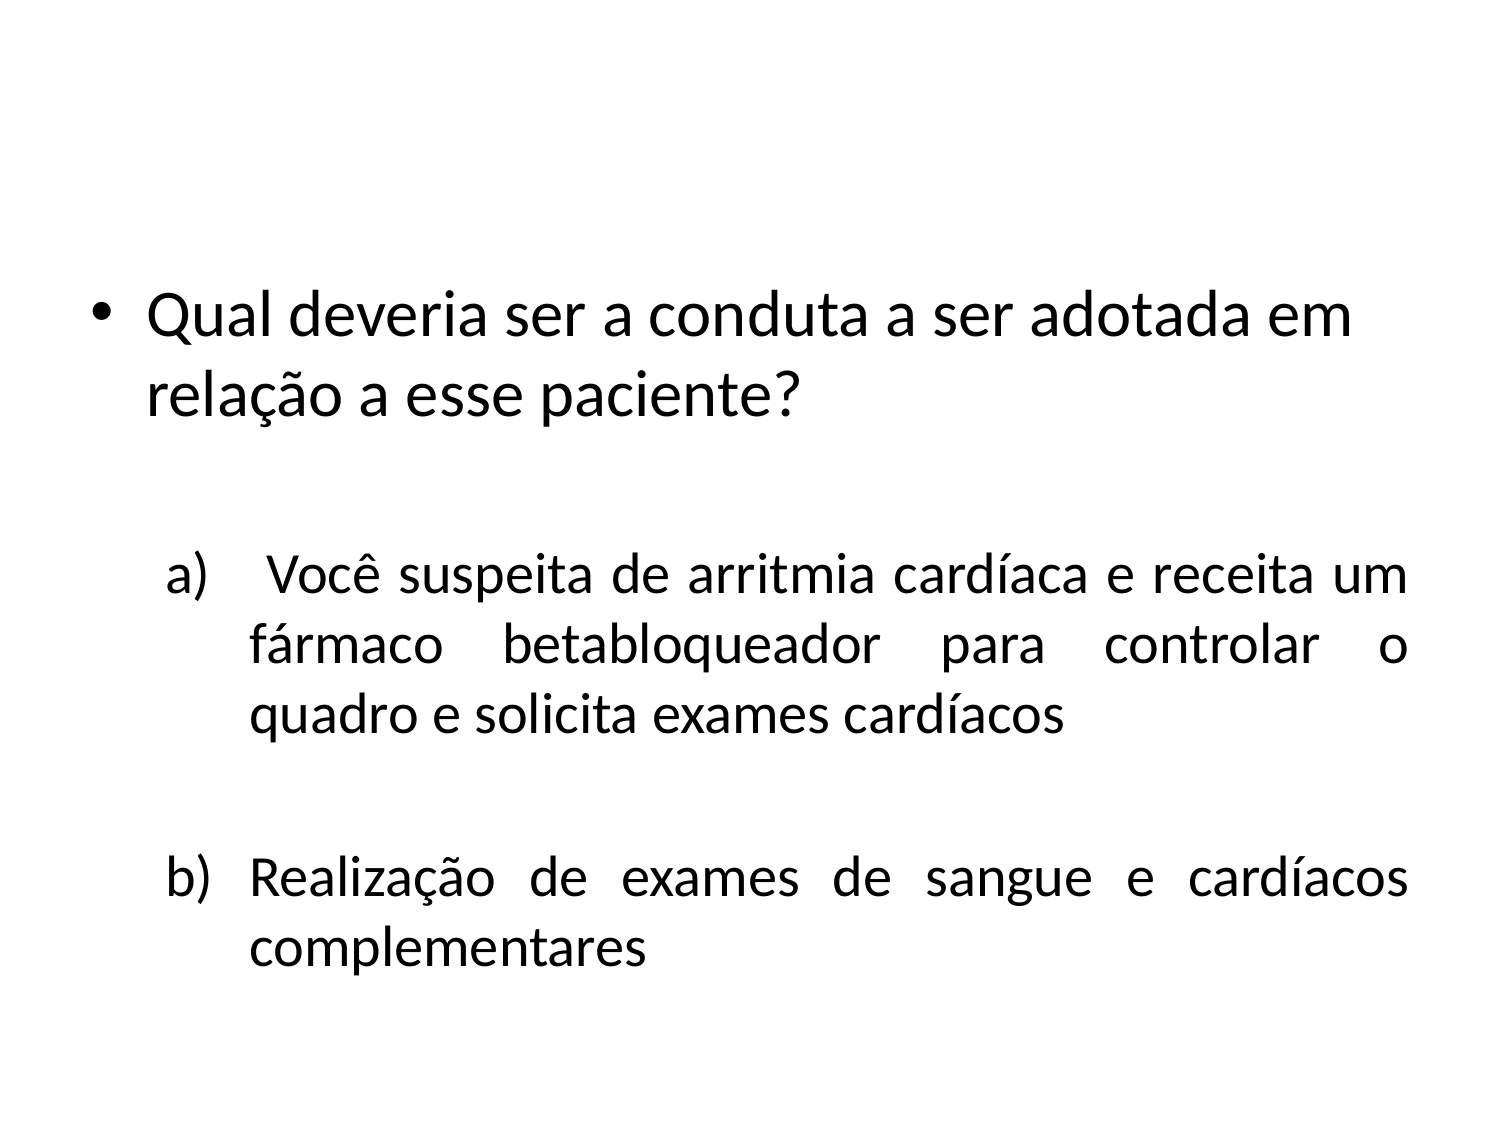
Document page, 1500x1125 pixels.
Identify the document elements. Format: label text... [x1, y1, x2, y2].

list Qual deveria ser a conduta a ser adotada em relação a esse paciente? Você suspeita de arritmia cardíaca e receita um fármaco betabloqueador para controlar o quadro e solicita exames cardíacos Realização de exames de sangue e cardíacos complementares [75, 262, 1425, 1005]
